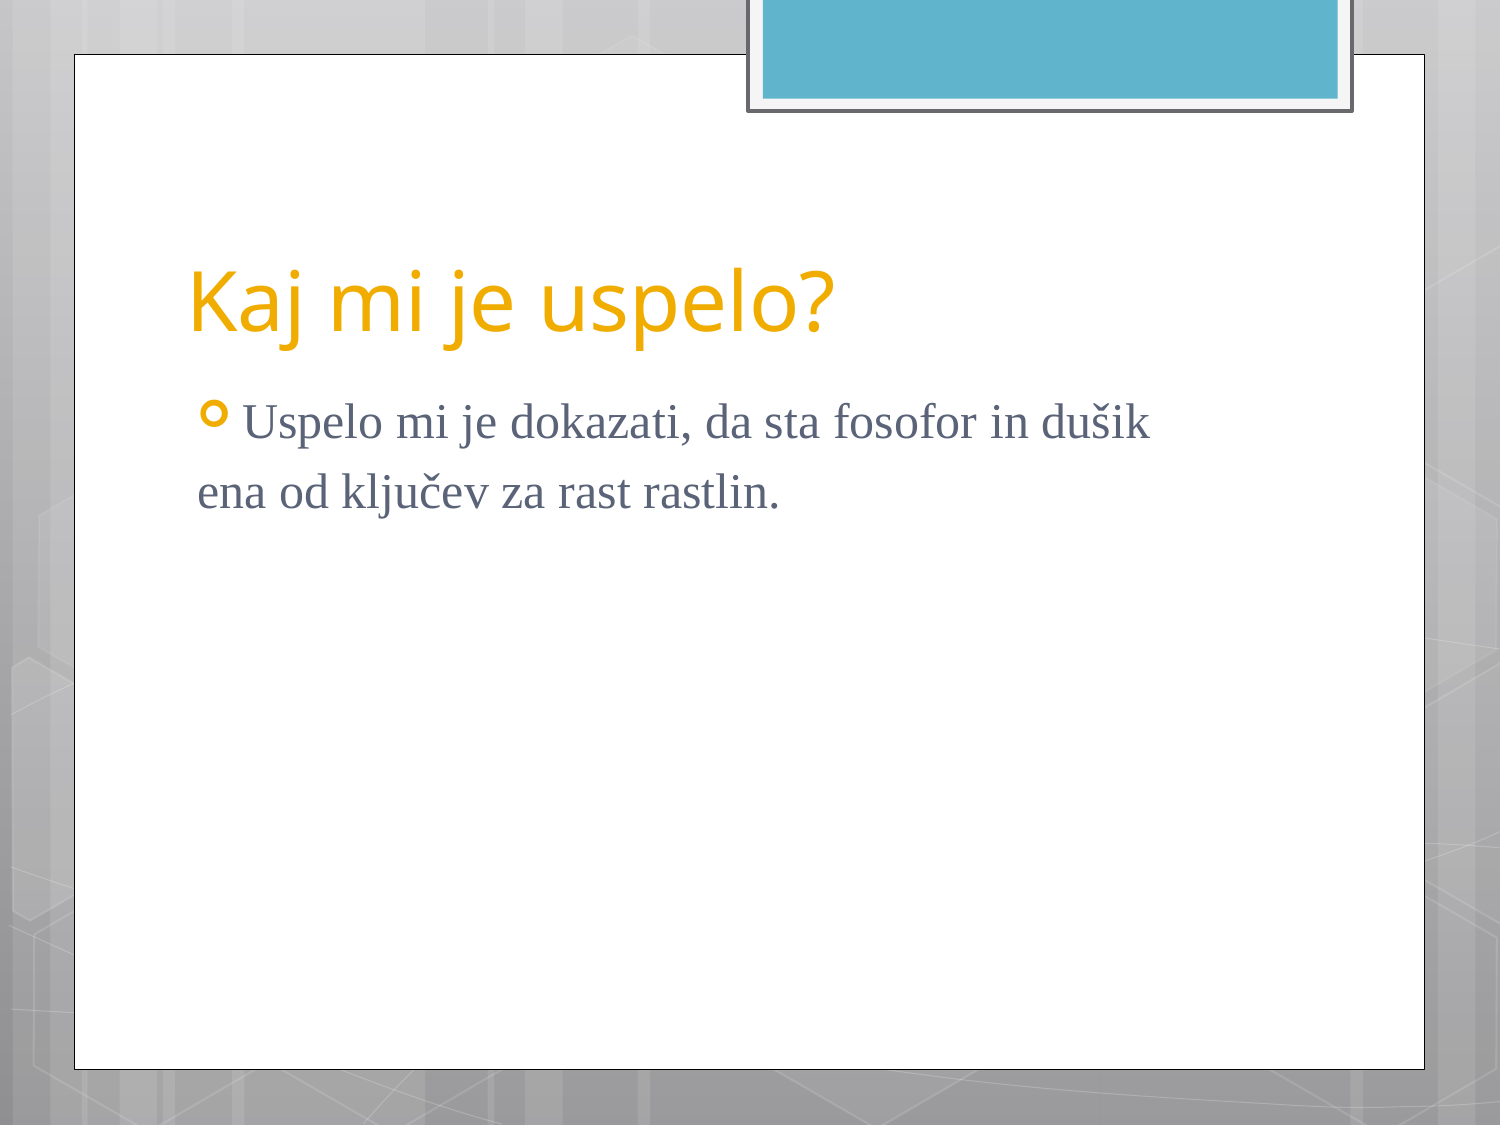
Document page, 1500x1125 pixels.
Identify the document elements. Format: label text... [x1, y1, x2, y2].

title Kaj mi je uspelo? [171, 168, 1324, 356]
list Uspelo mi je dokazati, da sta fosofor in dušik ena od ključev za rast rastlin. [171, 381, 1283, 957]
